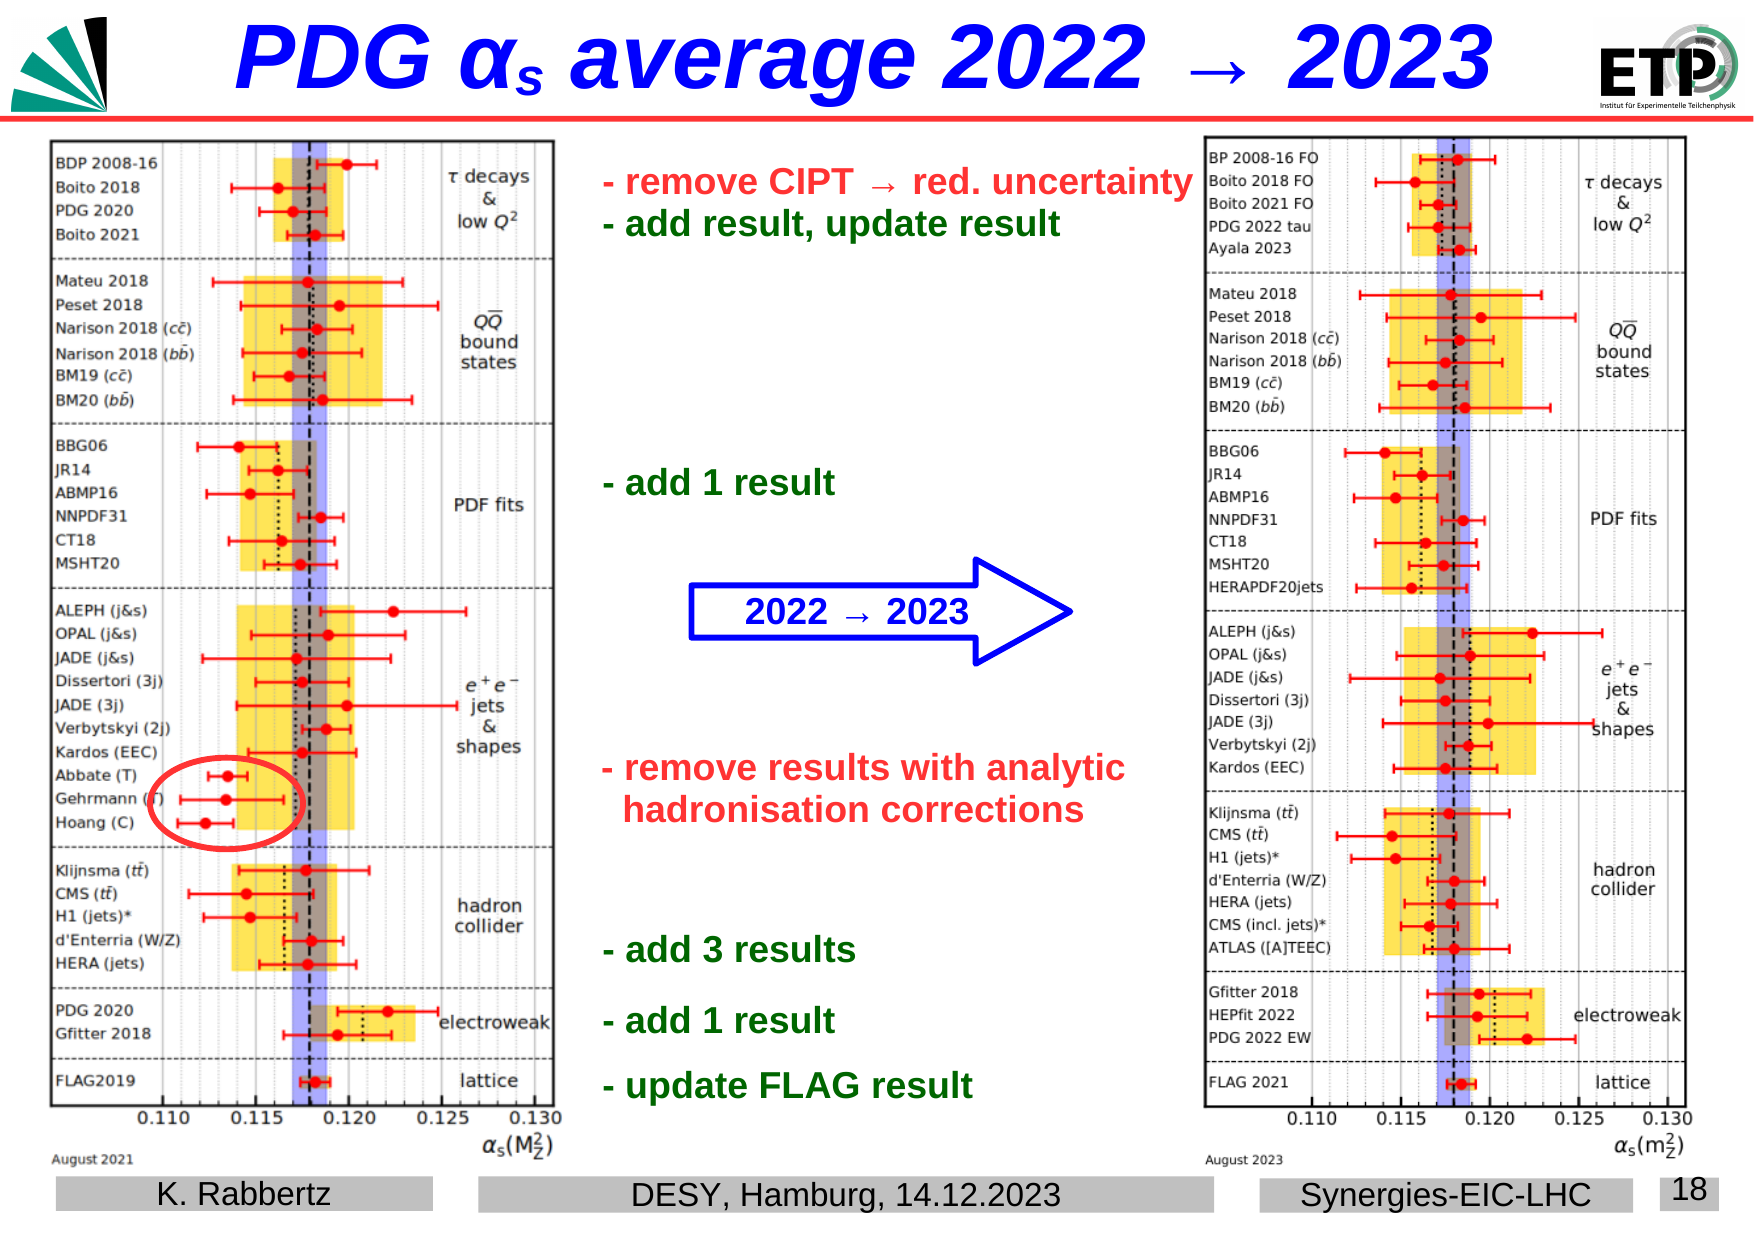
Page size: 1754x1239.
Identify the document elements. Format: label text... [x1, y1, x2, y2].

text_box - remove CIPT → red. uncertainty - add result, update result [590, 154, 1207, 251]
text_box 2022 → 2023 [691, 559, 1071, 664]
picture [11, 17, 107, 113]
text_box - add 1 result [590, 455, 848, 510]
text_box - remove results with analytic hadronisation corrections [589, 740, 1139, 837]
text_box - add 1 result [590, 993, 848, 1048]
text_box - add 3 results [590, 922, 869, 977]
picture [40, 133, 571, 1174]
picture [1606, 17, 1745, 112]
title PDG αs average 2022 → 2023 [123, 0, 1606, 114]
picture [1200, 132, 1694, 1174]
text_box - update FLAG result [590, 1058, 986, 1113]
